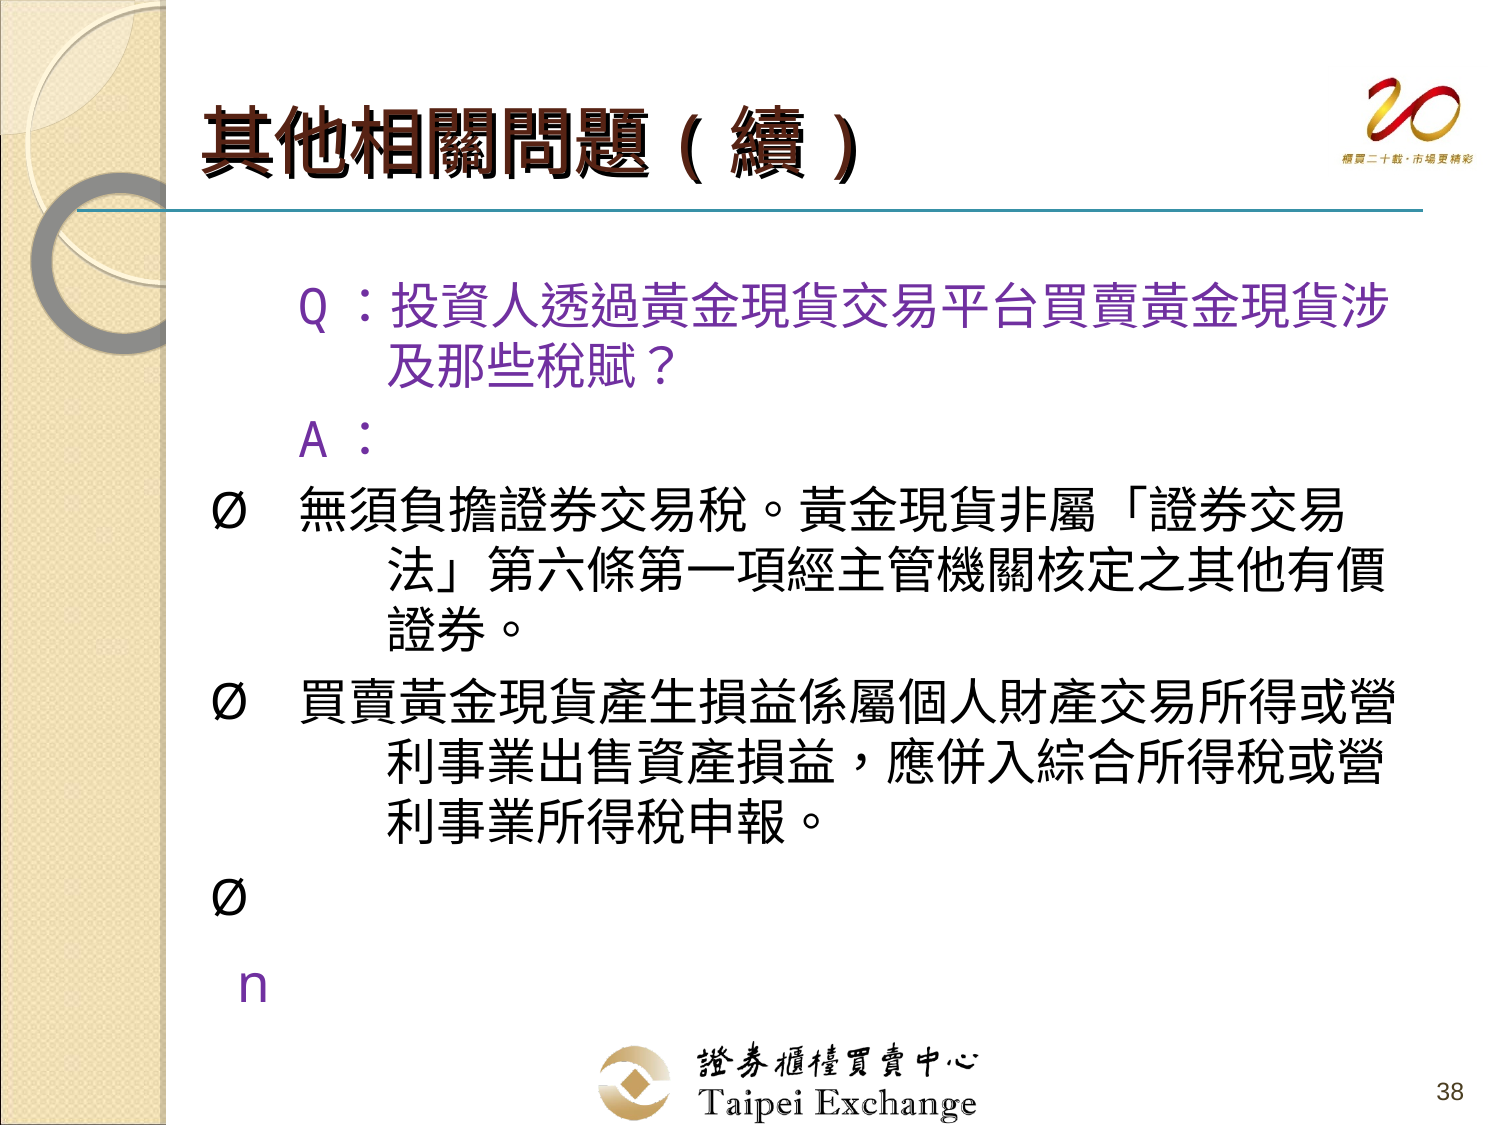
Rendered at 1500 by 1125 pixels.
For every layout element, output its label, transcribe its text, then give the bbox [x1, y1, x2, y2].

text_box [1413, 1034, 1489, 1113]
title 其他相關問題(續) [183, 45, 1466, 233]
list Q：投資人透過黃金現貨交易平台買賣黃金現貨涉及那些稅賦？ A： 無須負擔證券交易稅。黃金現貨非屬「證券交易法」第六條第一項經主管機關核定之其他有價證券。 買賣黃金現貨產生損益係屬個人財產交易所得或營利事業出售資產損益，應併入綜合所得稅或營利事業所得稅申報。 [194, 267, 1424, 1025]
